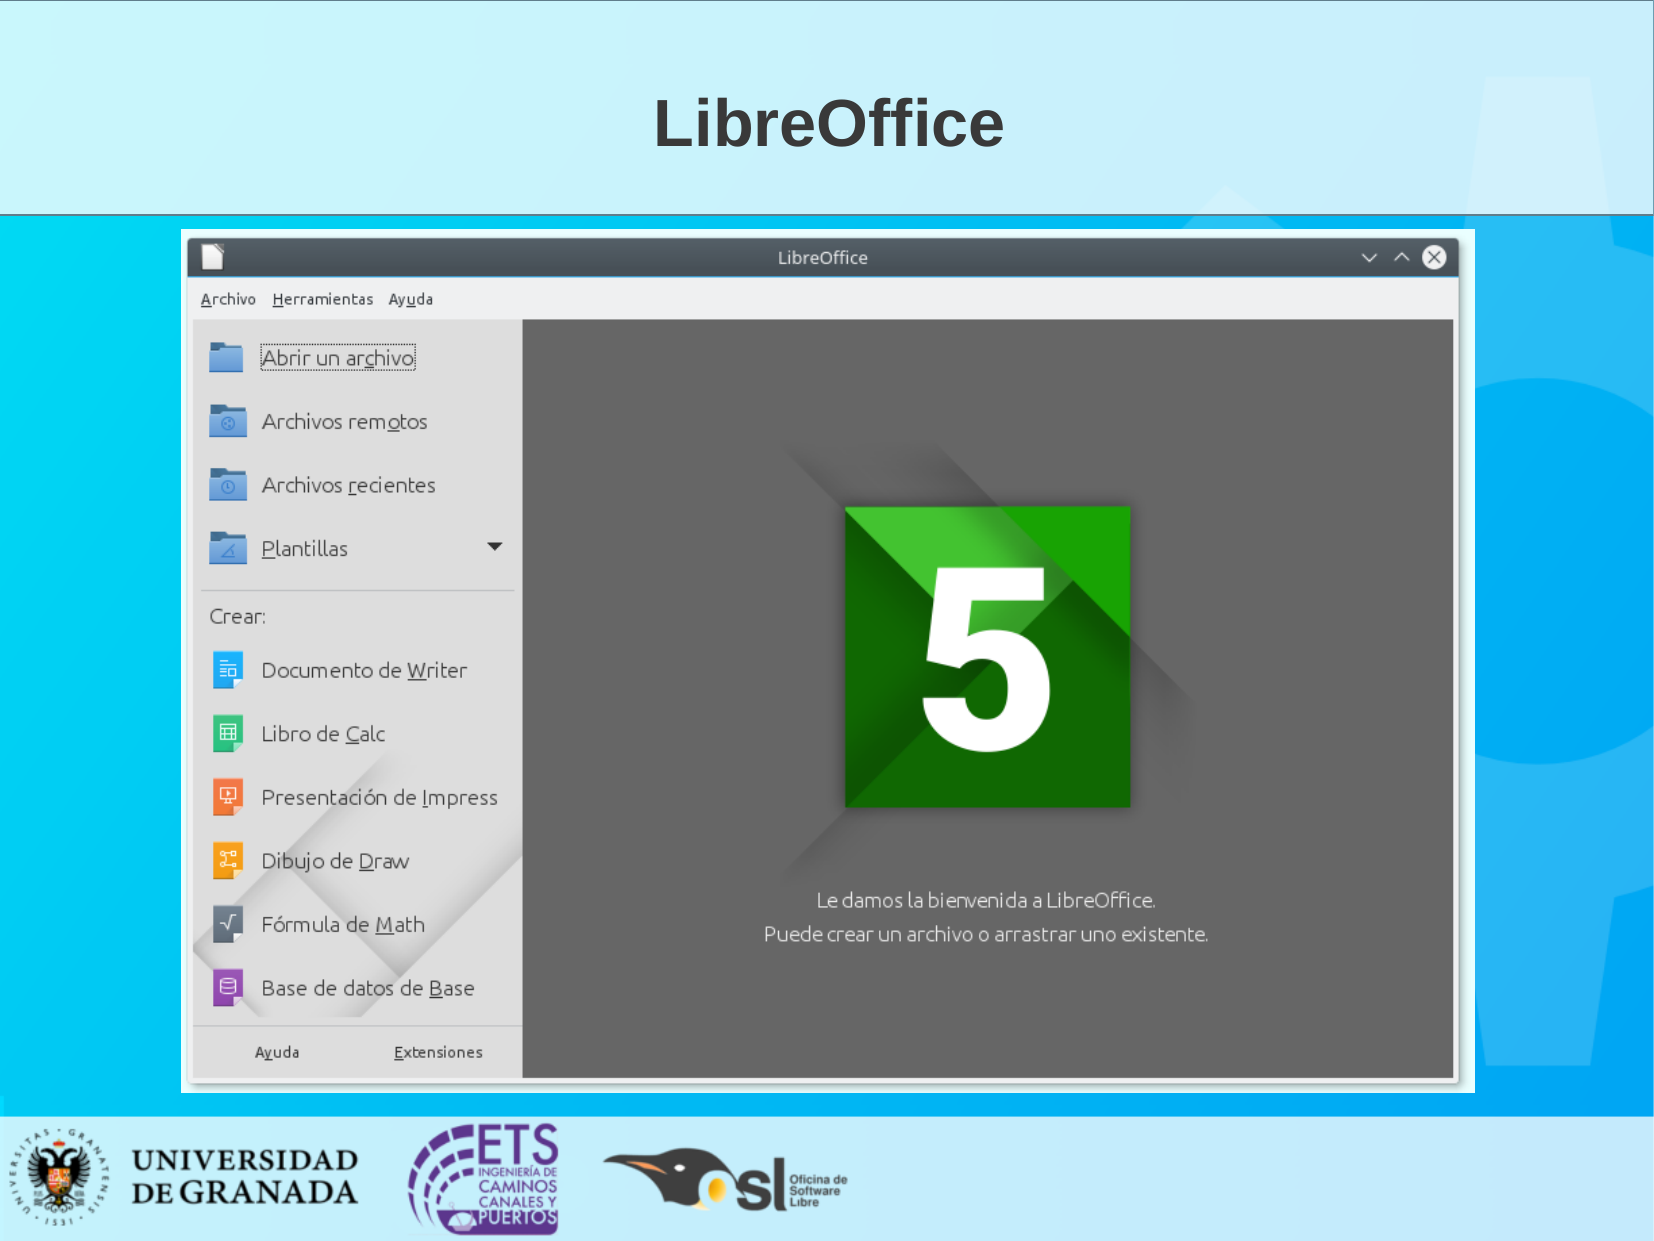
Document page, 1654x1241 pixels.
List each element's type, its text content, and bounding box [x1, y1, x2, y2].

text_box LibreOffice [26, 24, 1634, 216]
picture [0, 216, 1654, 1241]
